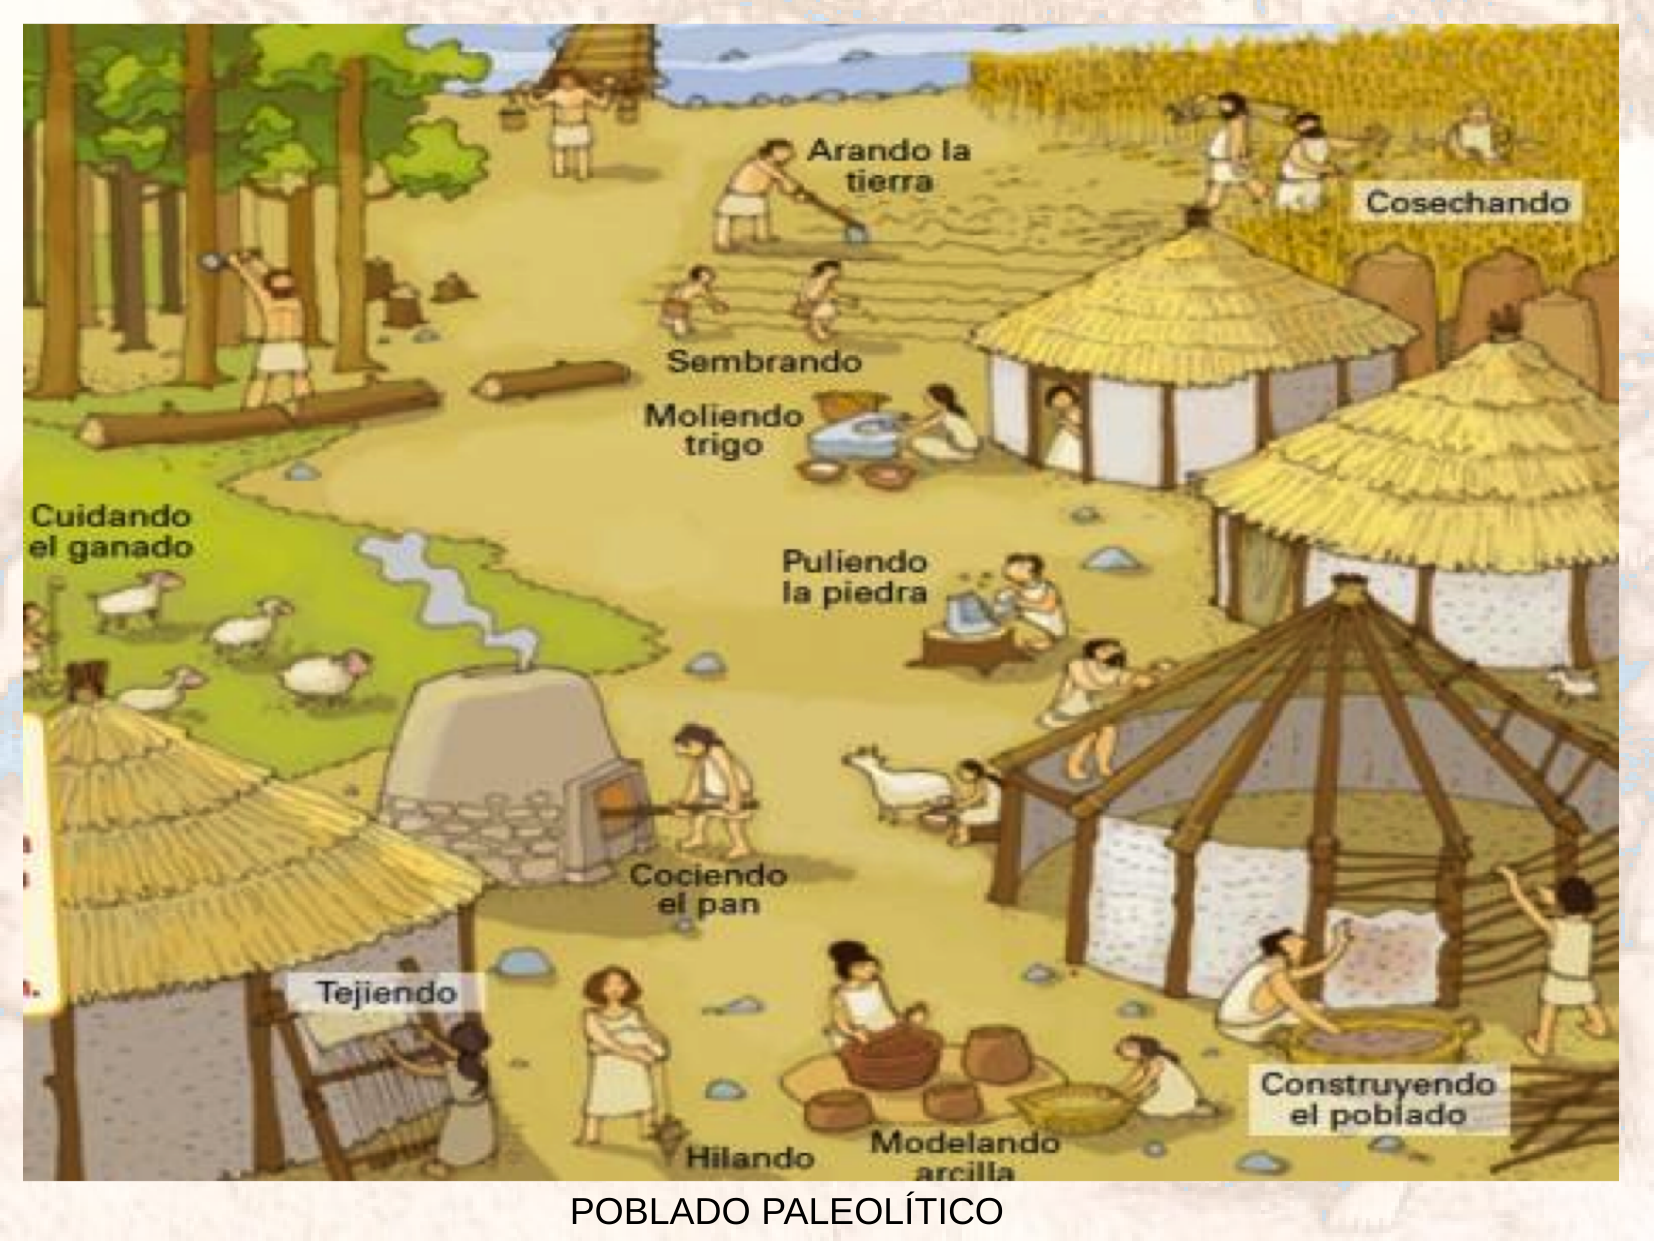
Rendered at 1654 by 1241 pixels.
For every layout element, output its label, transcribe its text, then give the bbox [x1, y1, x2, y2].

text_box POBLADO PALEOLÍTICO [555, 1183, 1021, 1241]
picture [0, 0, 1654, 1241]
